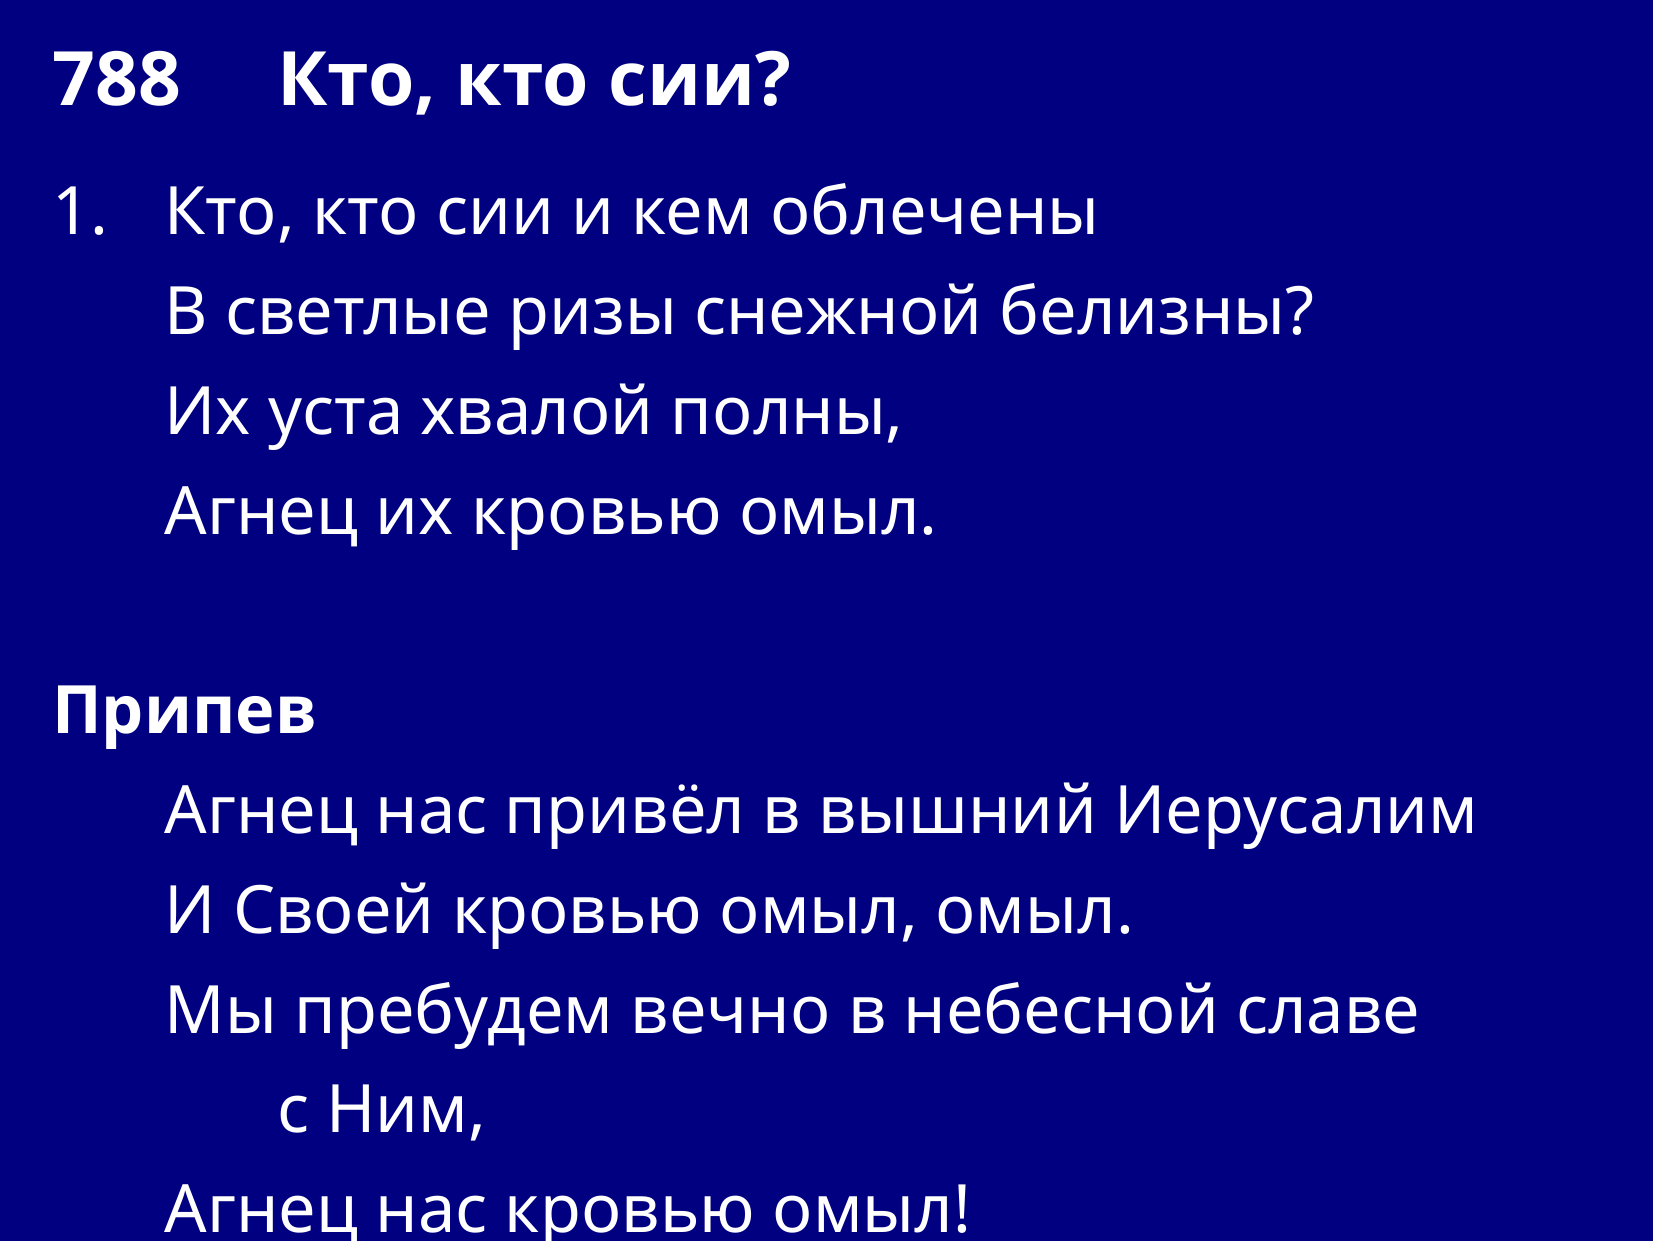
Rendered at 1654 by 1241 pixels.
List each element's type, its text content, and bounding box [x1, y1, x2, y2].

text_box 1. Кто, кто сии и кем облечены В светлые ризы снежной белизны? Их уста хвалой полны, Агнец их кровью омыл. Припев Агнец нас привёл в вышний Иерусалим И Своей кровью омыл, омыл. Мы пребудем вечно в небесной славе с Ним, Агнец нас кровью омыл! [37, 56, 1653, 1163]
text_box 788 Кто, кто сии? [37, 18, 1576, 131]
